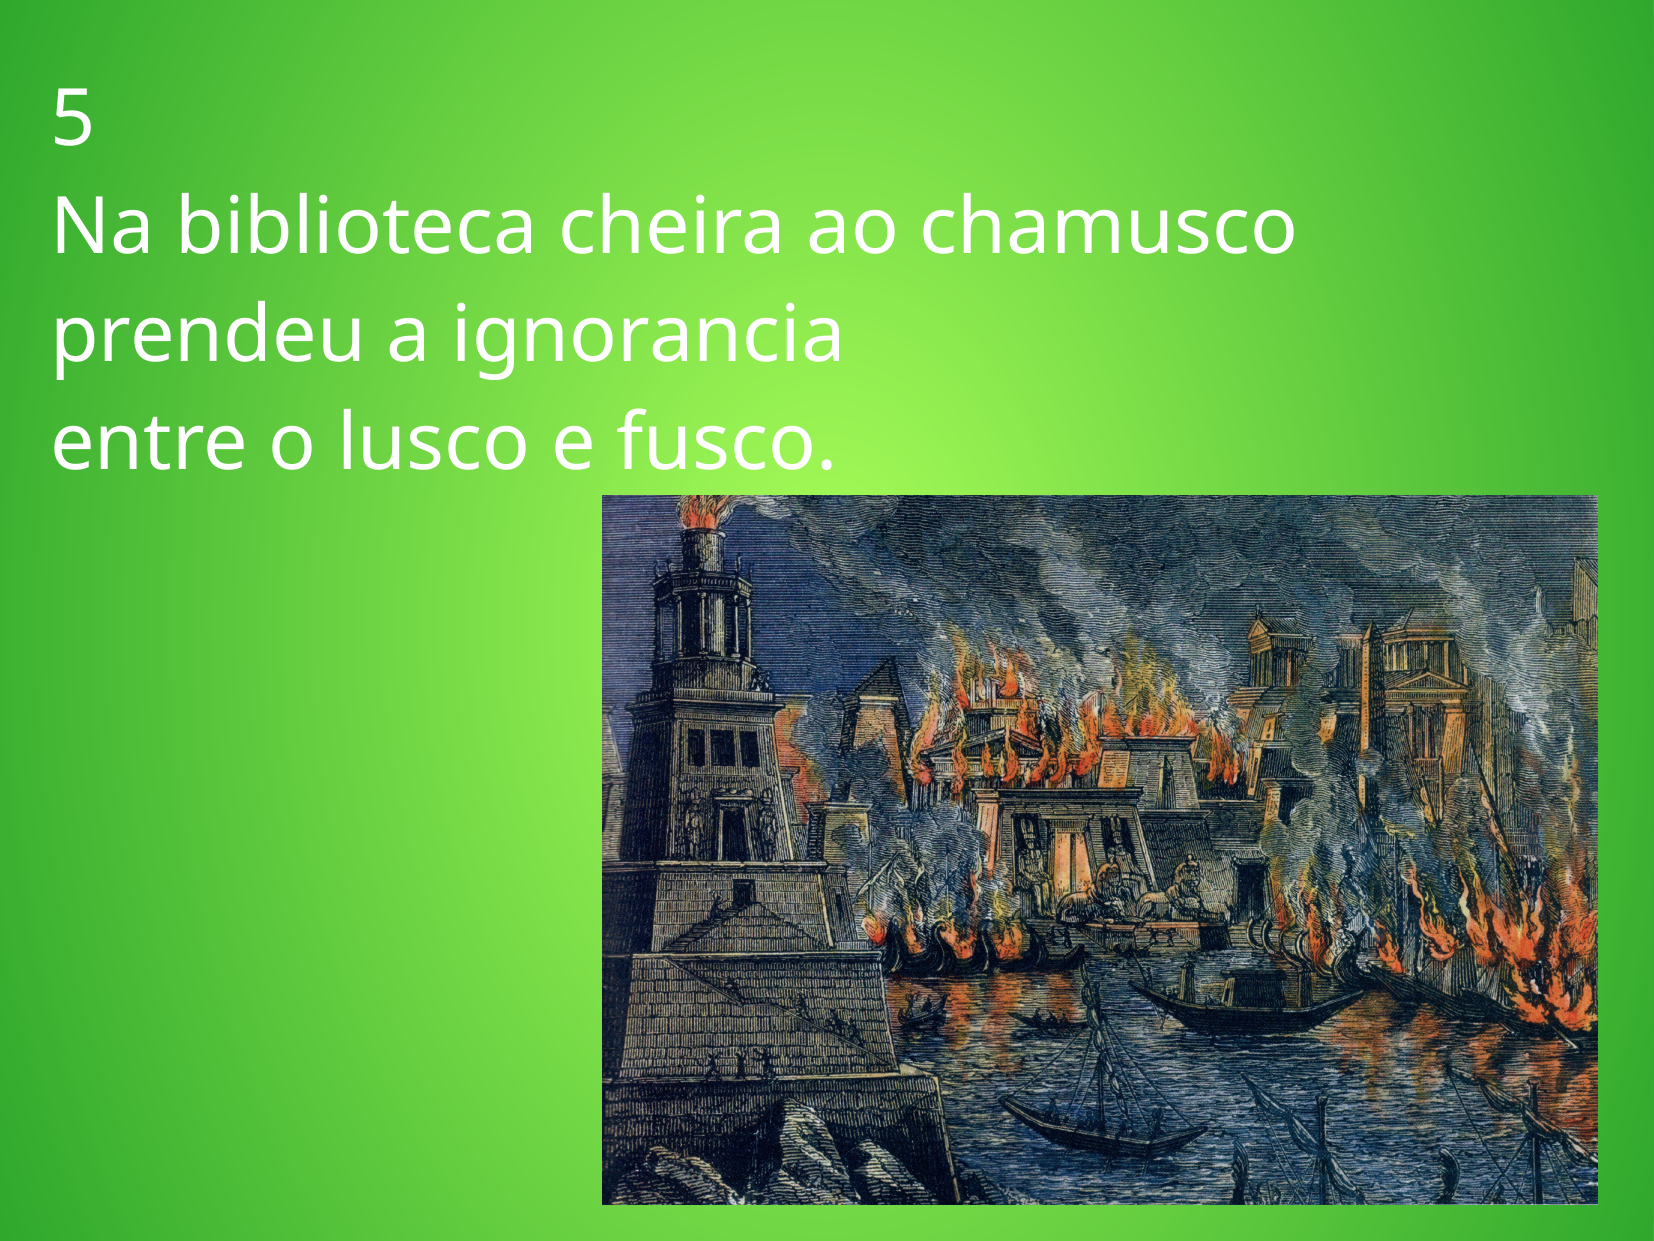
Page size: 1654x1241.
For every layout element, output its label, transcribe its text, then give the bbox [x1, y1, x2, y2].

text_box 5 Na biblioteca cheira ao chamusco prendeu a ignorancia entre o lusco e fusco. [35, 53, 1654, 509]
picture [602, 495, 1598, 1205]
